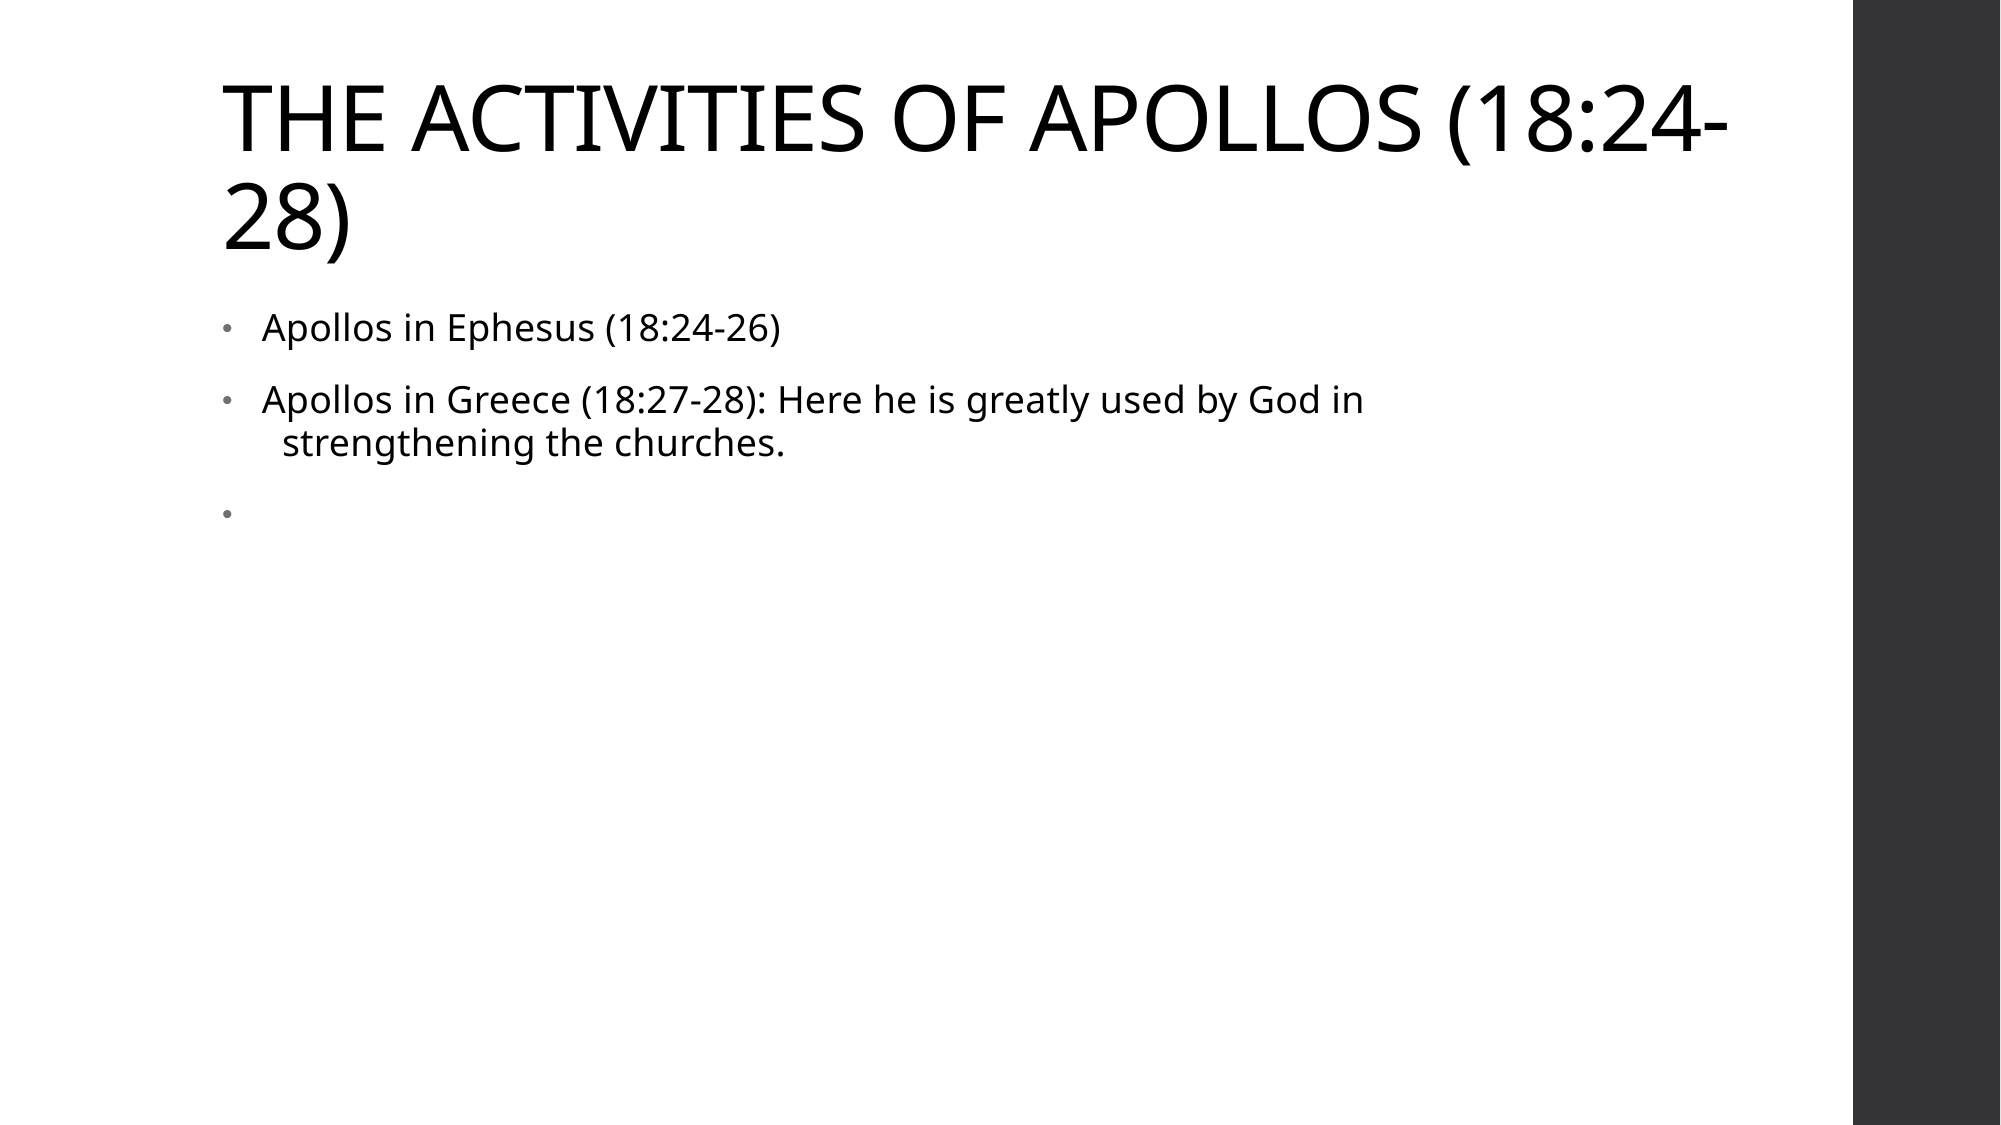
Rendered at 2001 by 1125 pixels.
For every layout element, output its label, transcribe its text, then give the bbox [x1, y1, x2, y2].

list Apollos in Ephesus (18:24-26) Apollos in Greece (18:27-28): Here he is greatly used by God in strengthening the churches. [206, 299, 1617, 1014]
title THE ACTIVITIES OF APOLLOS (18:24-28) [206, 60, 1797, 278]
